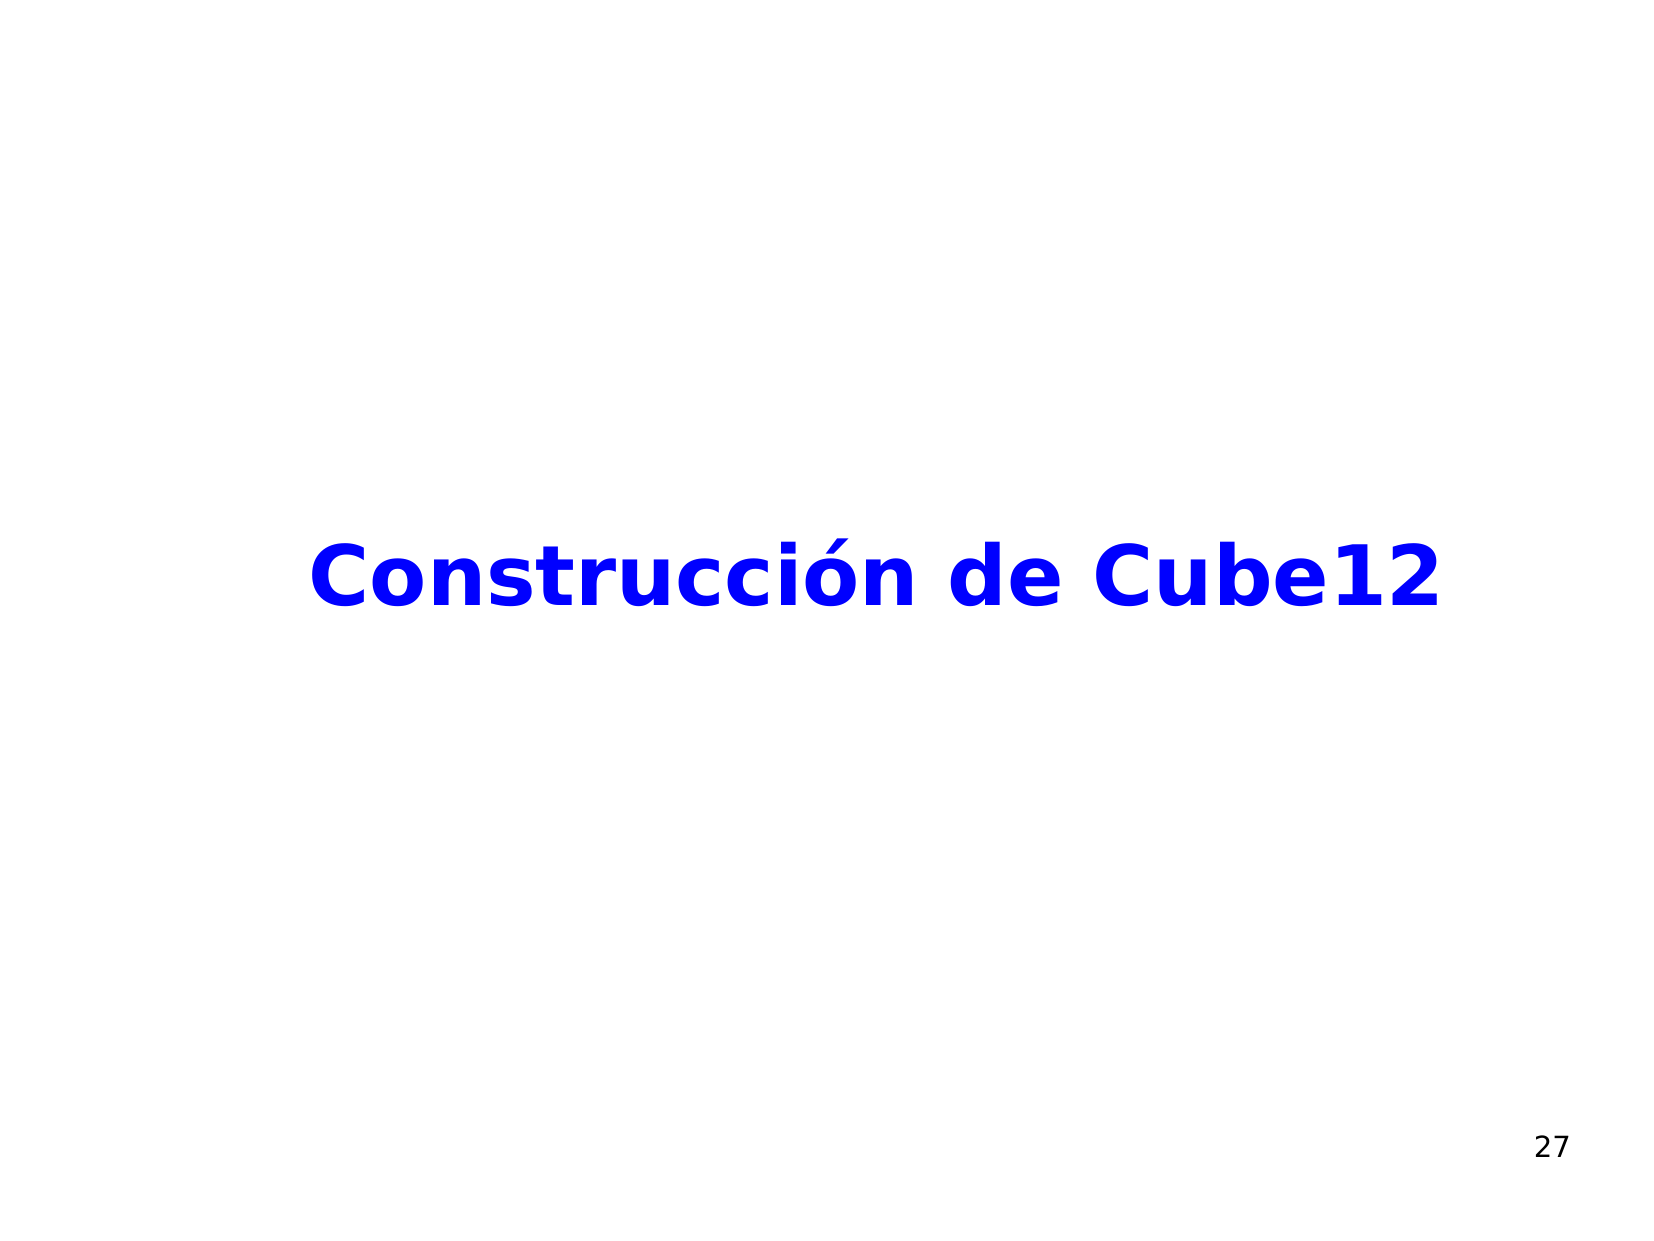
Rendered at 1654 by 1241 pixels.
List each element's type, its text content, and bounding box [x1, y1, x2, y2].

text_box Construcción de Cube12 [294, 520, 1461, 633]
